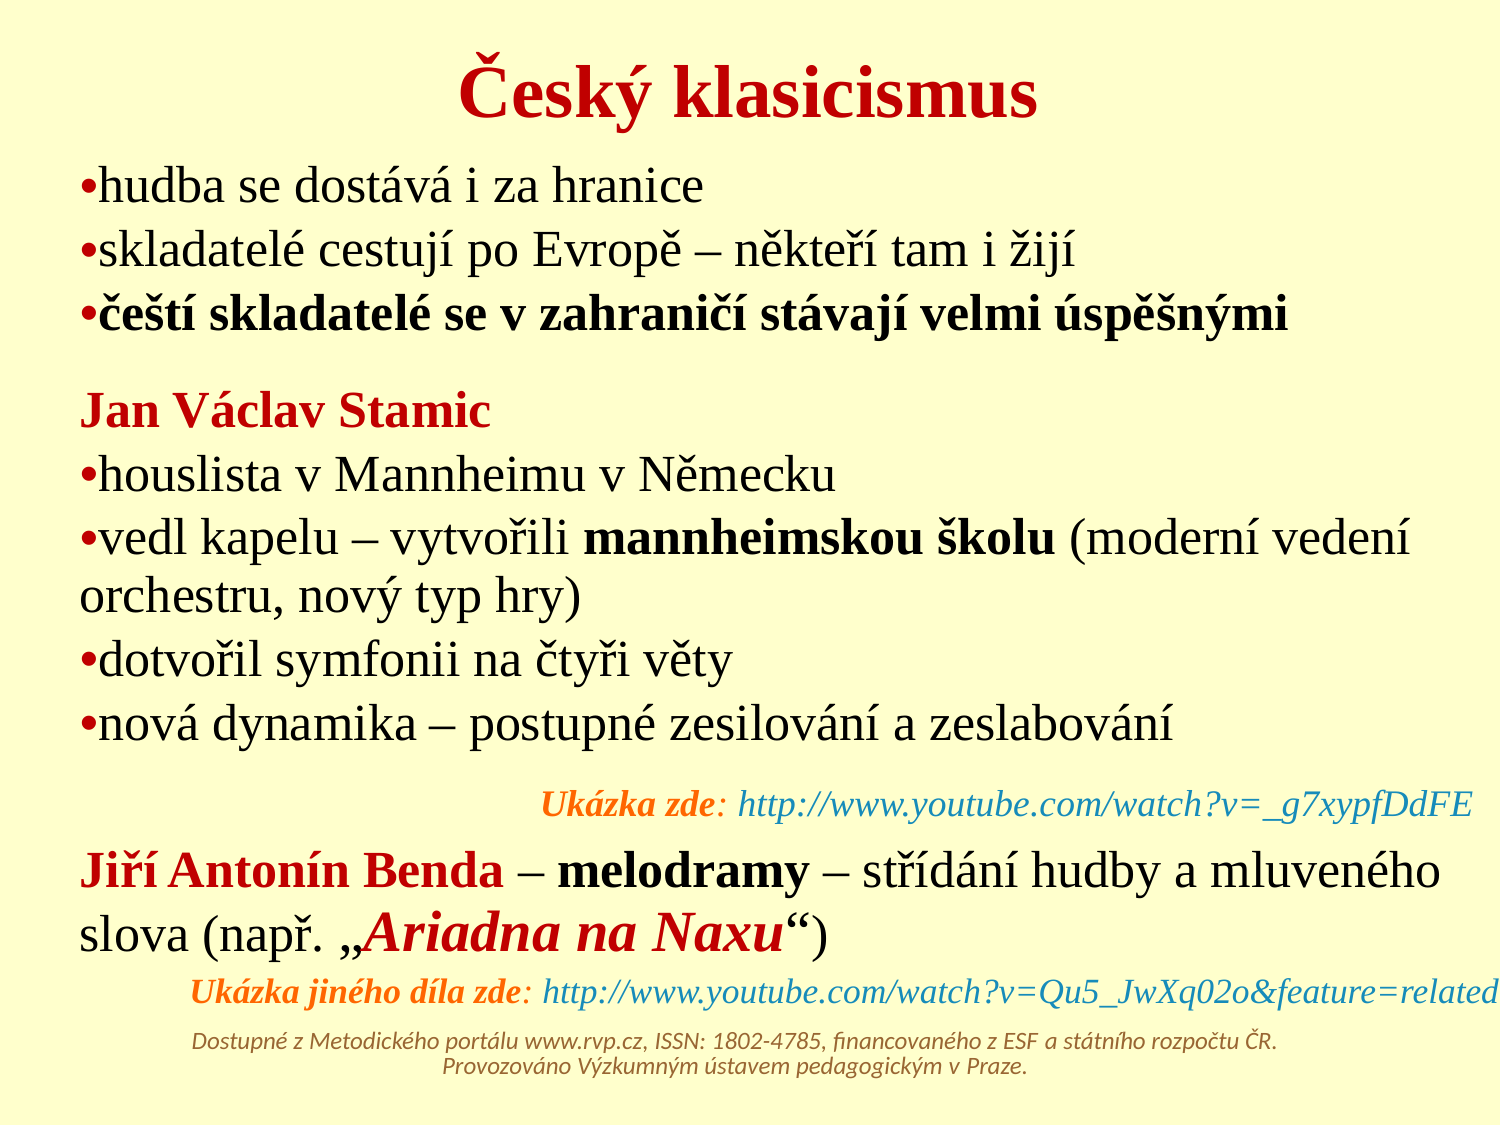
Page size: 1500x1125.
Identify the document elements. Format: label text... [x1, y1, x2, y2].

text_box hudba se dostává i za hranice skladatelé cestují po Evropě – někteří tam i žijí čeští skladatelé se v zahraničí stávají velmi úspěšnými [65, 148, 1500, 350]
text_box Dostupné z Metodického portálu www.rvp.cz, ISSN: 1802-4785, financovaného z ESF a státního rozpočtu ČR. Provozováno Výzkumným ústavem pedagogickým v Praze. [171, 1023, 1300, 1089]
text_box Ukázka jiného díla zde: http://www.youtube.com/watch?v=Qu5_JwXq02o&feature=related [174, 964, 1500, 1059]
text_box Jiří Antonín Benda – melodramy – střídání hudby a mluveného slova (např. „Ariadna na Naxu“) [65, 834, 1500, 972]
text_box Jan Václav Stamic houslista v Mannheimu v Německu vedl kapelu – vytvořili mannheimskou školu (moderní vedení orchestru, nový typ hry) dotvořil symfonii na čtyři věty nová dynamika – postupné zesilování a zeslabování [65, 373, 1500, 783]
text_box Ukázka zde: http://www.youtube.com/watch?v=_g7xypfDdFE [525, 774, 1490, 874]
text_box Český klasicismus [442, 42, 1055, 142]
